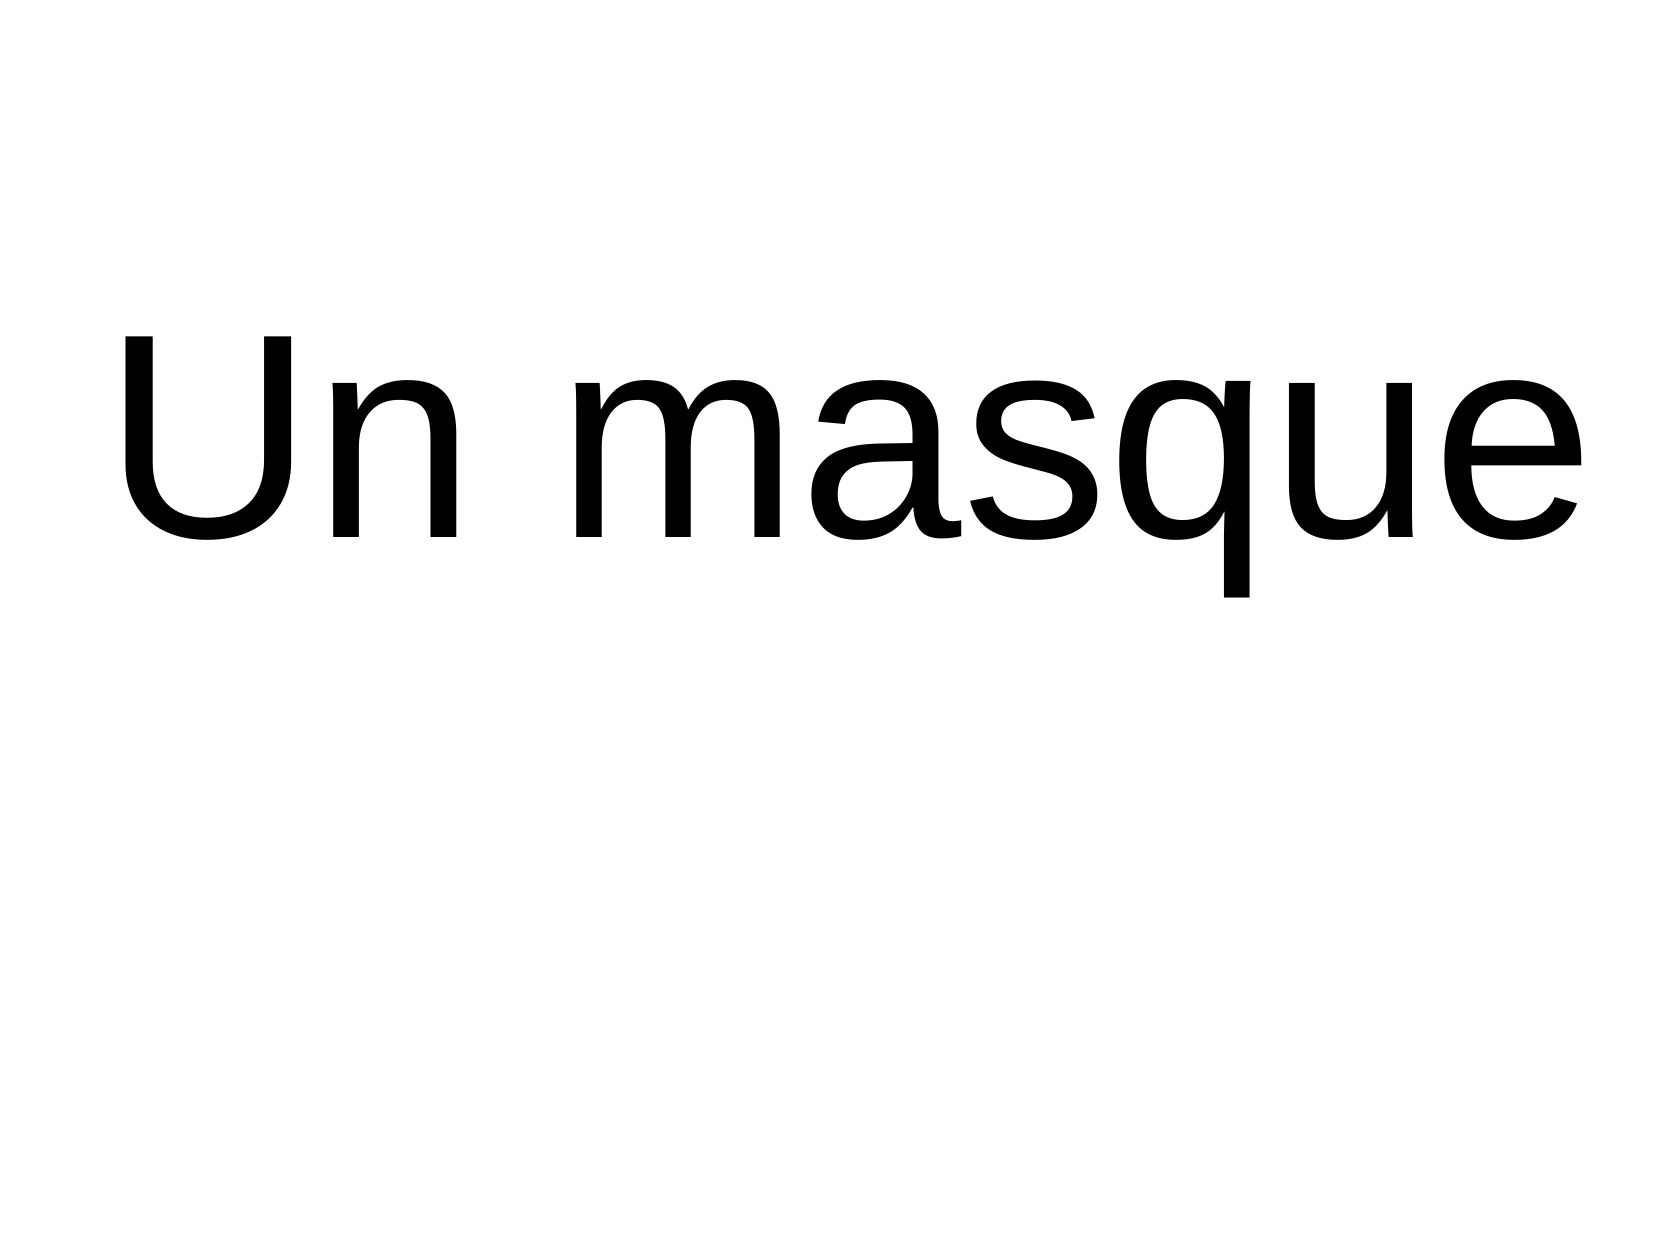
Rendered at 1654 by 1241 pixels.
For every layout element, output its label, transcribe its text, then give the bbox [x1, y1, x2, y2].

text_box Un masque [88, 265, 1625, 607]
